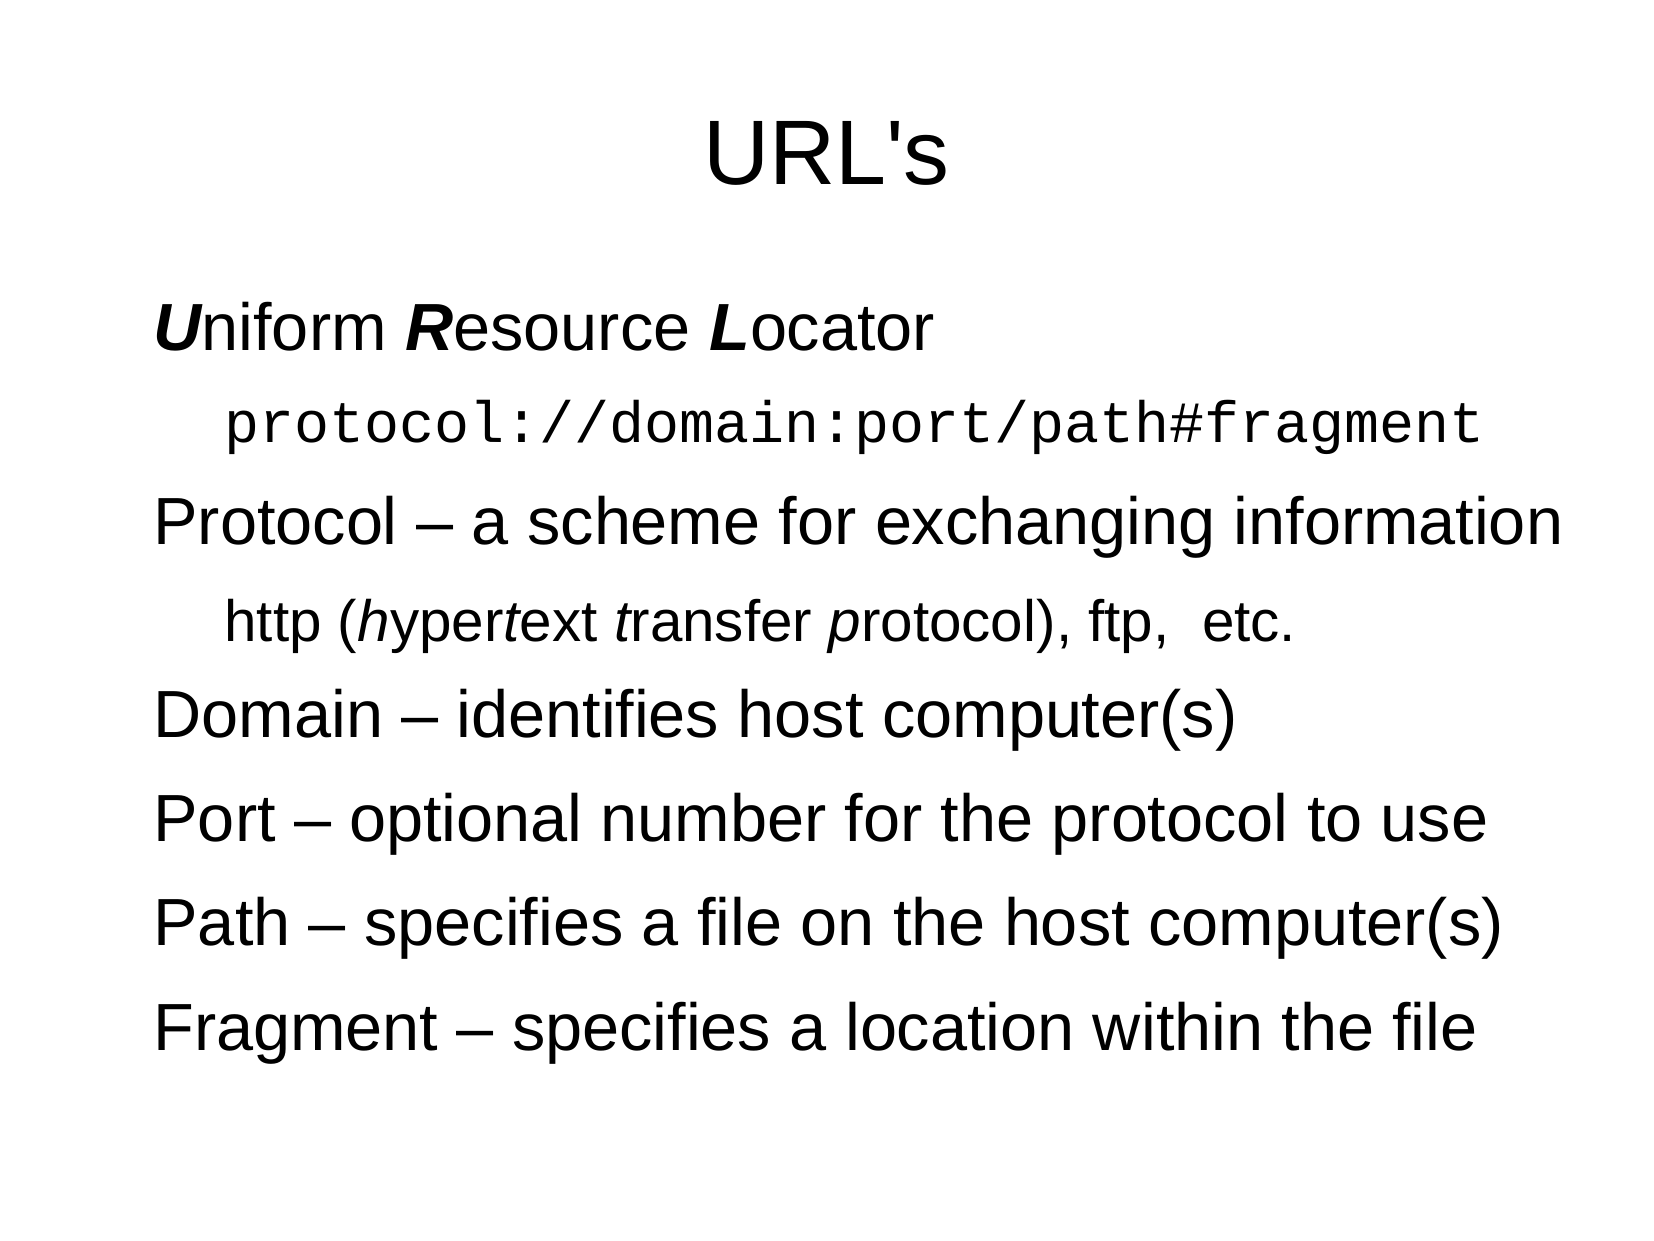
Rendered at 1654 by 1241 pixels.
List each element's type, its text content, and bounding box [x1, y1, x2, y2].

title URL's [82, 49, 1571, 257]
list Uniform Resource Locator protocol://domain:port/path#fragment Protocol – a scheme for exchanging information http (hypertext transfer protocol), ftp, etc. Domain – identifies host computer(s) Port – optional number for the protocol to use Path – specifies a file on the host computer(s) Fragment – specifies a location within the file [82, 290, 1571, 1109]
